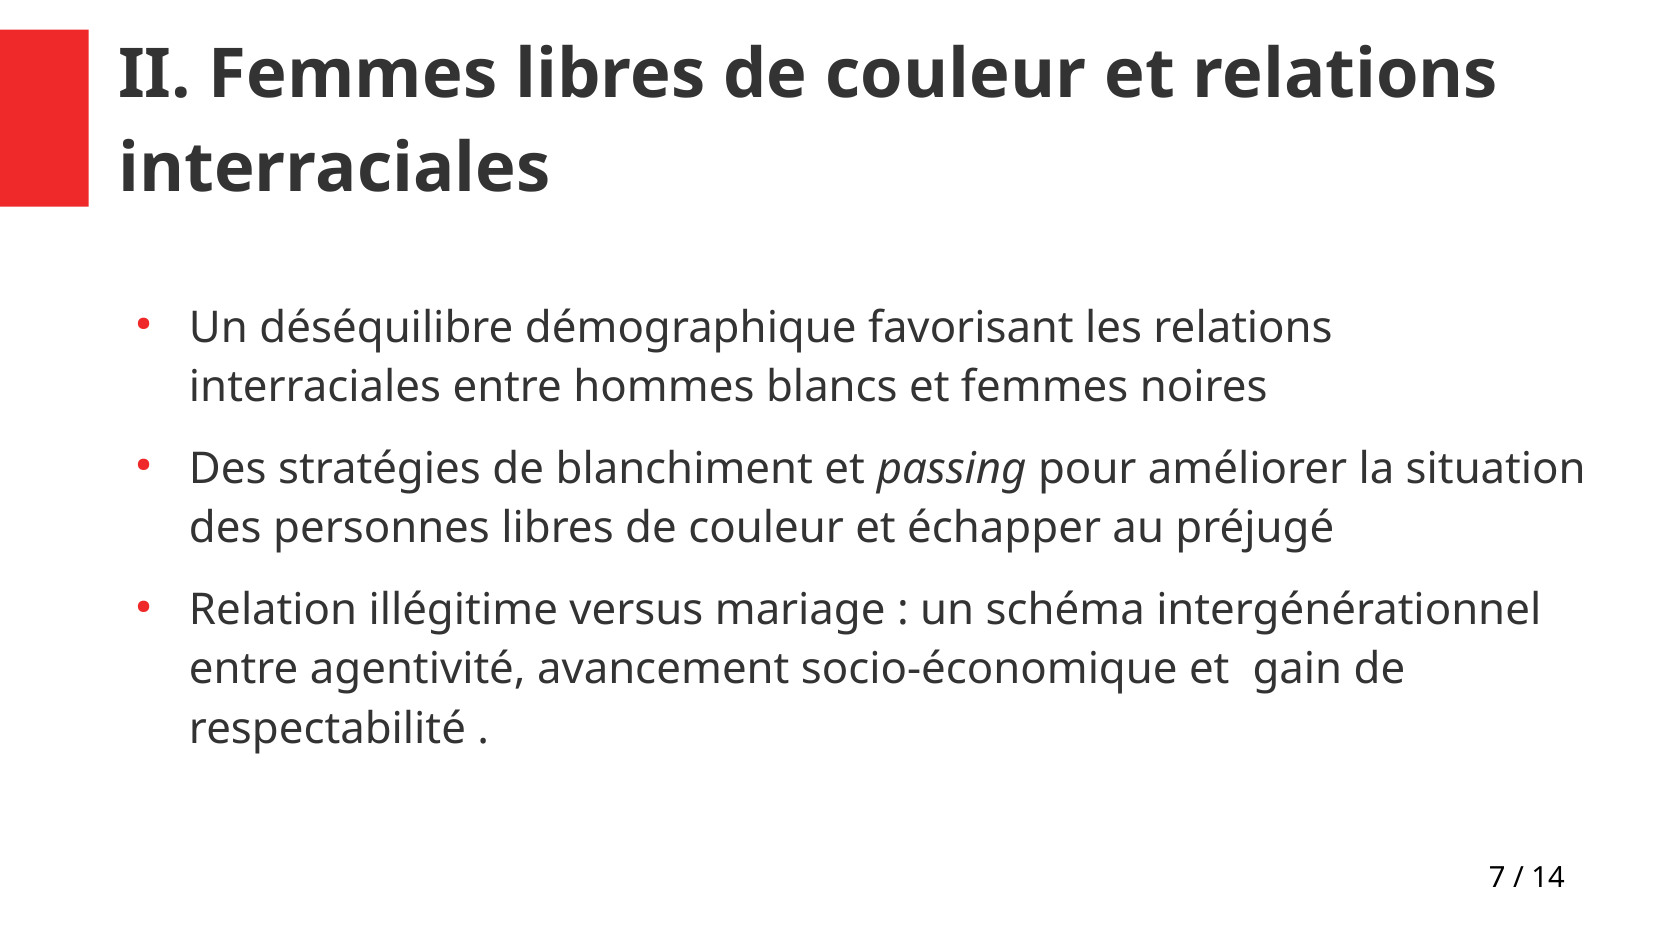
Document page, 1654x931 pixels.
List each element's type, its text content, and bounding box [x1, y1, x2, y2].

list Un déséquilibre démographique favorisant les relations interraciales entre hommes blancs et femmes noires Des stratégies de blanchiment et passing pour améliorer la situation des personnes libres de couleur et échapper au préjugé Relation illégitime versus mariage : un schéma intergénérationnel entre agentivité, avancement socio-économique et gain de respectabilité . [118, 295, 1595, 857]
title II. Femmes libres de couleur et relations interraciales [118, 24, 1595, 212]
